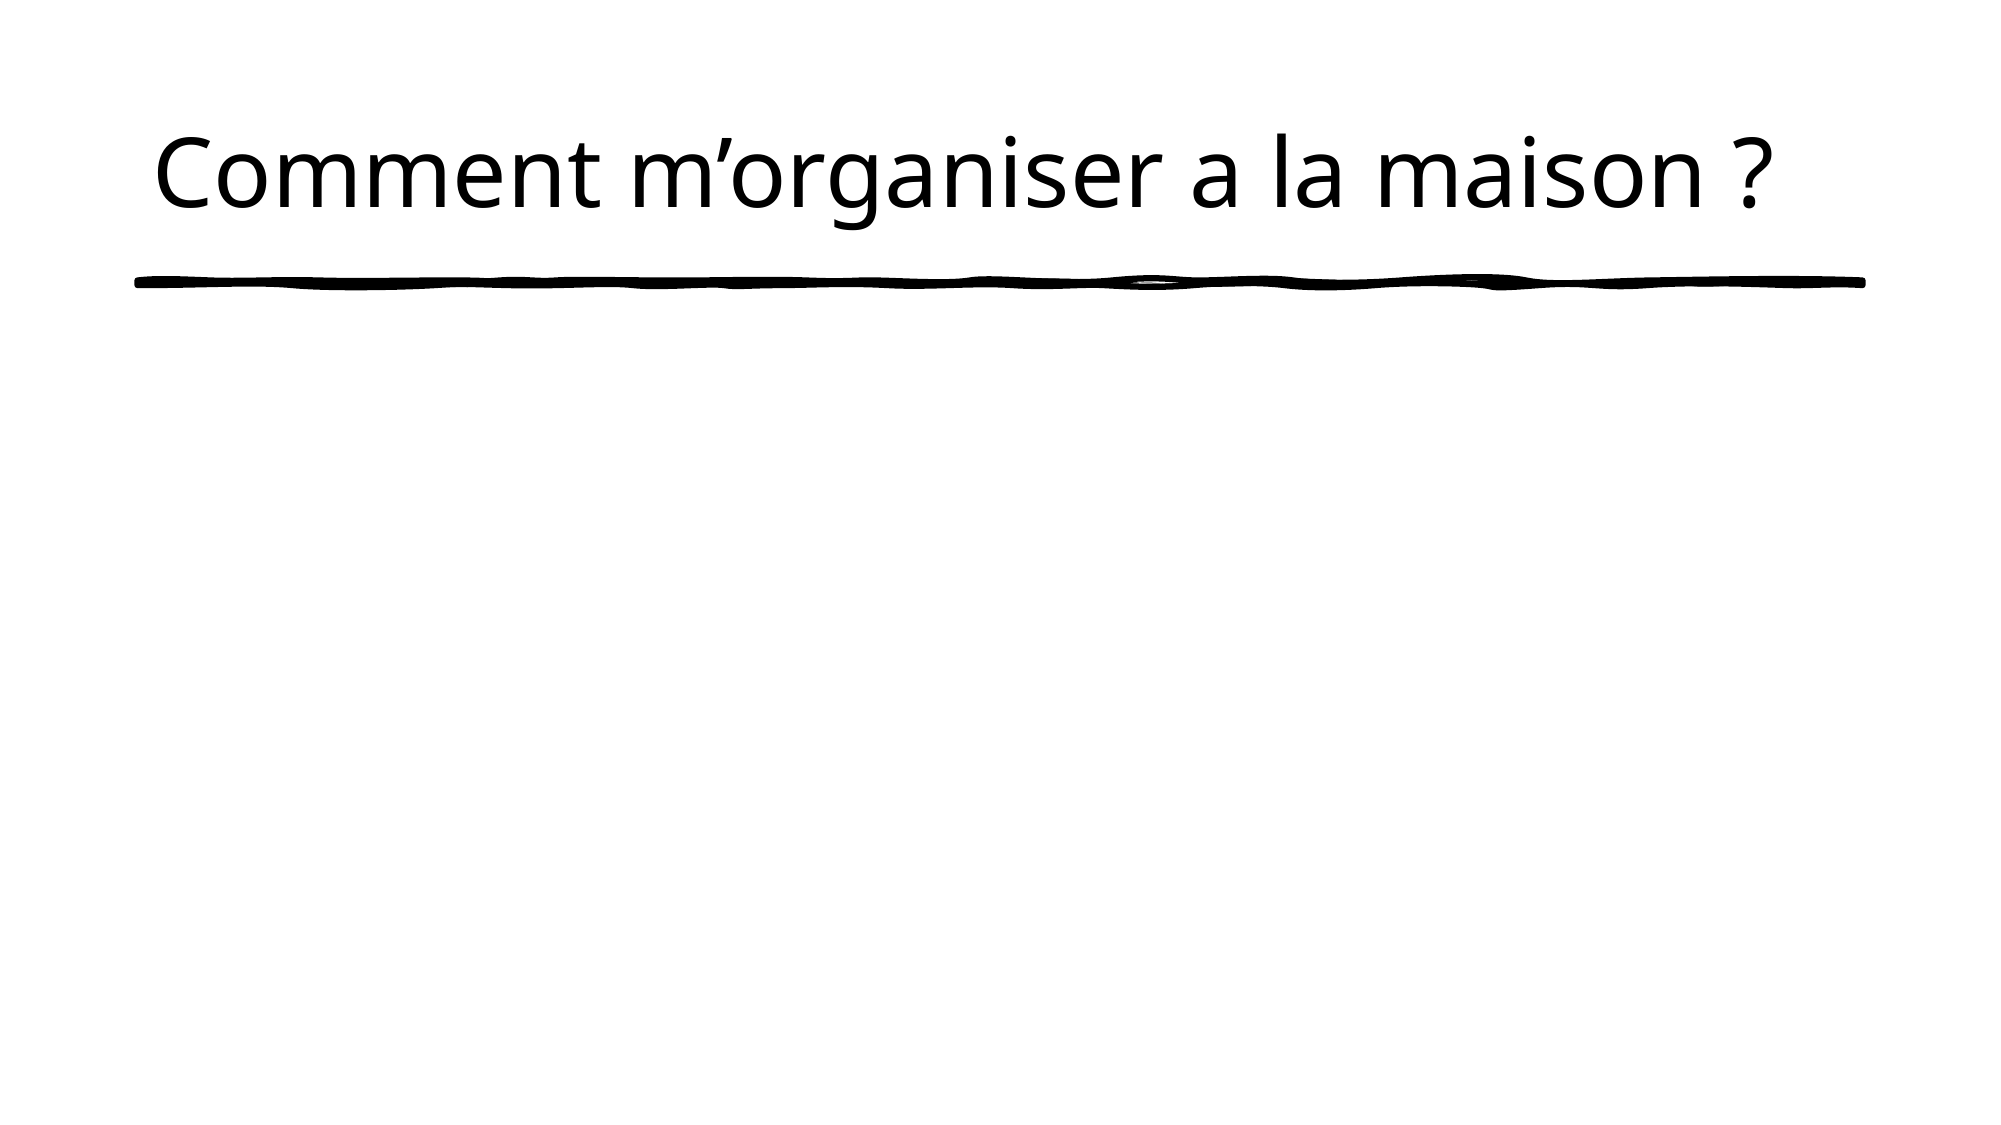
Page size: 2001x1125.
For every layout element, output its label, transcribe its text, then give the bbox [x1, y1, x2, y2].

title Comment m’organiser a la maison ? [137, 59, 1863, 278]
